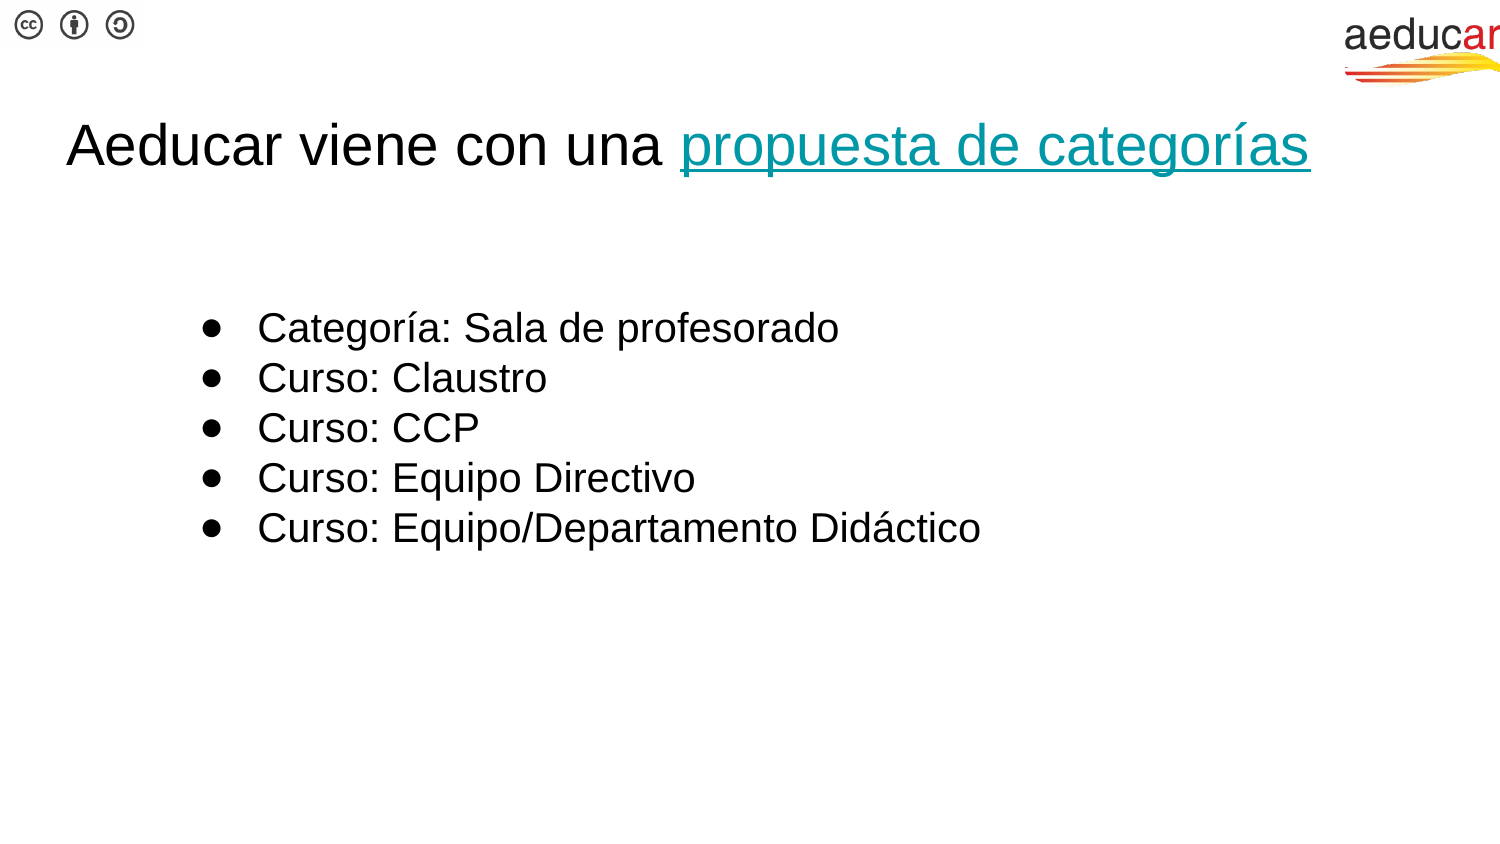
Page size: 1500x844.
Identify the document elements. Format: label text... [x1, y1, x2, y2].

text_box Categoría: Sala de profesorado Curso: Claustro Curso: CCP Curso: Equipo Directivo Curso: Equipo/Departamento Didáctico [167, 286, 1257, 670]
title Aeducar viene con una propuesta de categorías [51, 92, 1428, 201]
picture [1344, 0, 1500, 104]
picture [0, 0, 146, 48]
